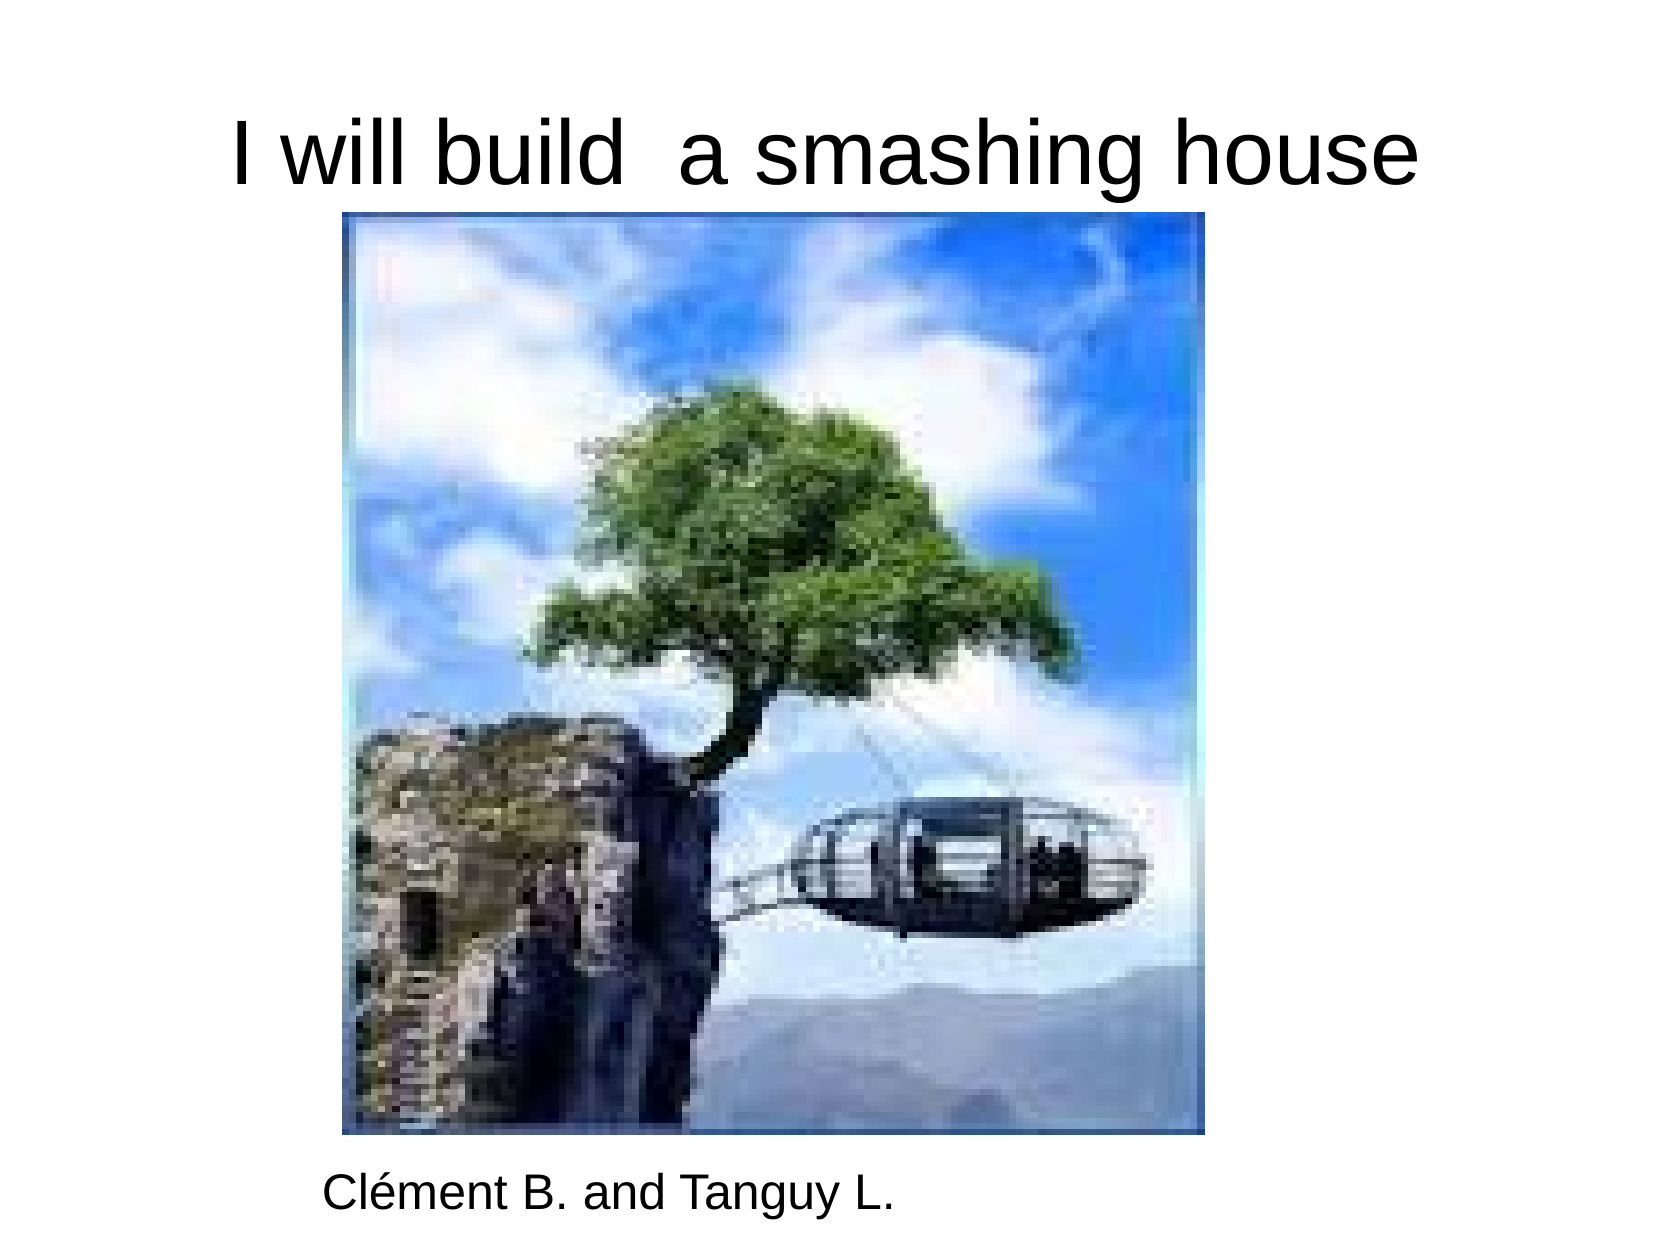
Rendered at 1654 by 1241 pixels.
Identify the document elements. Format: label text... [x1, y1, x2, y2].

text_box Clément B. and Tanguy L. [307, 1157, 1347, 1229]
picture [342, 212, 1205, 1135]
title I will build a smashing house [82, 49, 1571, 257]
